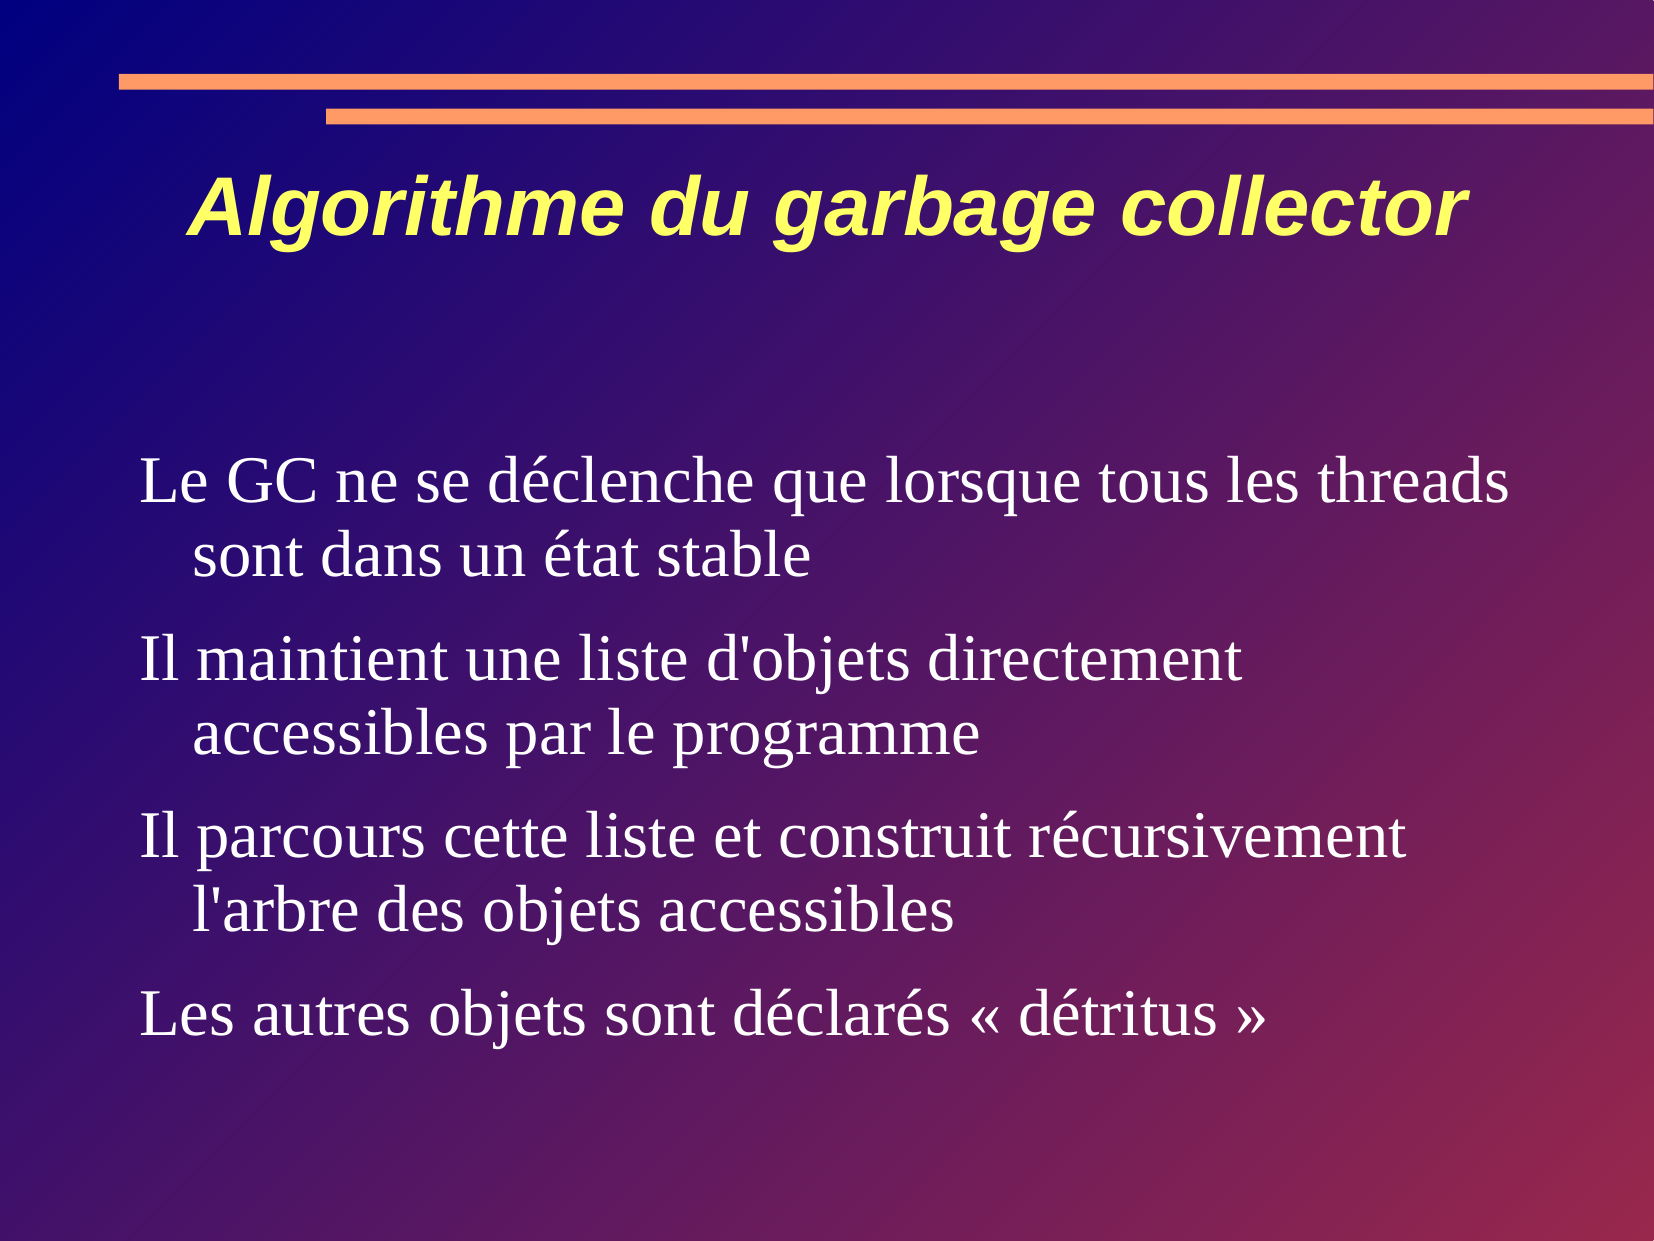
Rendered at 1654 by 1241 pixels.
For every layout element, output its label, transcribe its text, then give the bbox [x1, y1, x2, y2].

title Algorithme du garbage collector [121, 102, 1534, 311]
list Le GC ne se déclenche que lorsque tous les threads sont dans un état stable Il maintient une liste d'objets directement accessibles par le programme Il parcours cette liste et construit récursivement l'arbre des objets accessibles Les autres objets sont déclarés « détritus » [121, 443, 1534, 1127]
